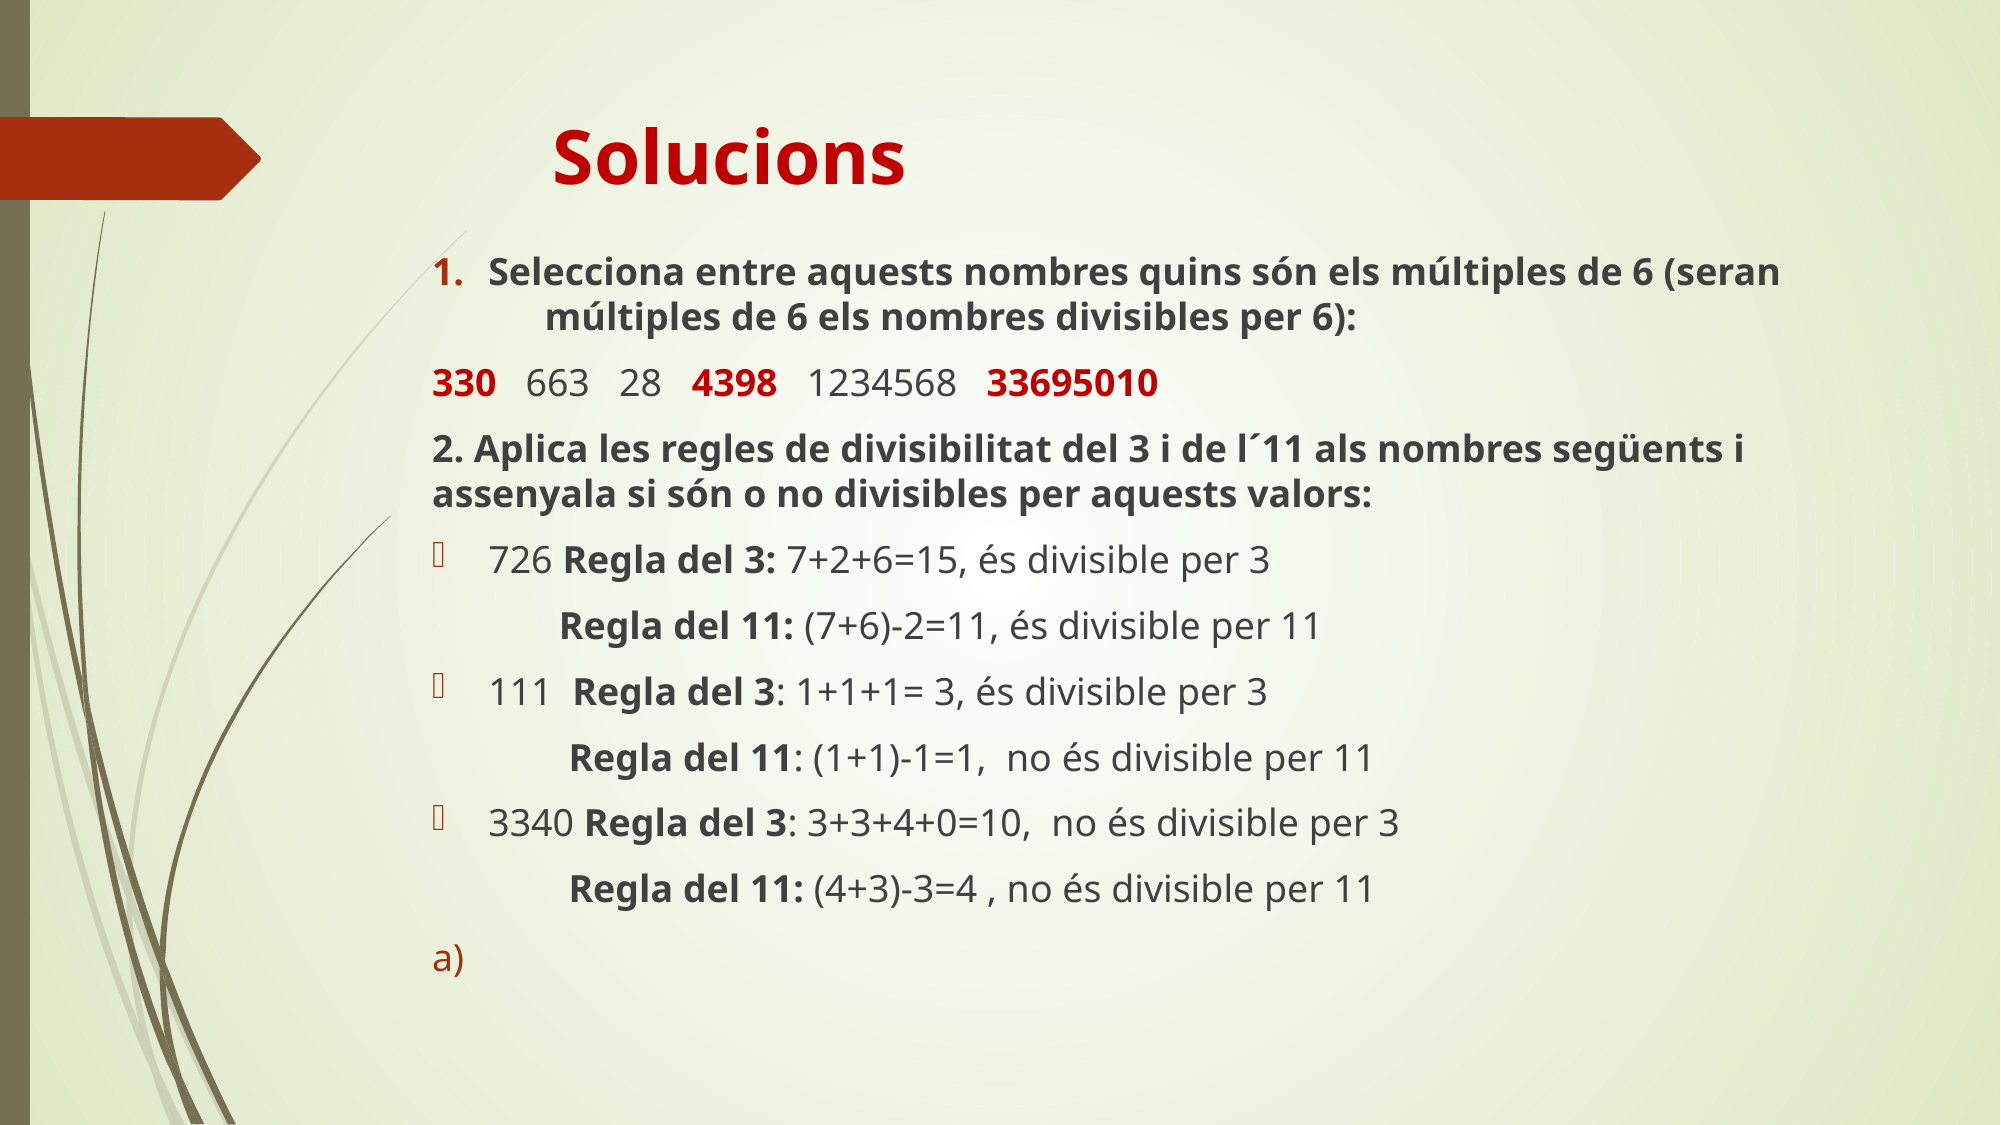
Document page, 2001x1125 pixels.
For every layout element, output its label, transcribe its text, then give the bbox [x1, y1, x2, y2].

title Solucions [537, 102, 2000, 313]
list Selecciona entre aquests nombres quins són els múltiples de 6 (seran múltiples de 6 els nombres divisibles per 6): 330 663 28 4398 1234568 33695010 2. Aplica les regles de divisibilitat del 3 i de l´11 als nombres següents i assenyala si són o no divisibles per aquests valors: 726 Regla del 3: 7+2+6=15, és divisible per 3 Regla del 11: (7+6)-2=11, és divisible per 11 111 Regla del 3: 1+1+1= 3, és divisible per 3 Regla del 11: (1+1)-1=1, no és divisible per 11 3340 Regla del 3: 3+3+4+0=10, no és divisible per 3 Regla del 11: (4+3)-3=4 , no és divisible per 11 [417, 240, 1880, 1053]
